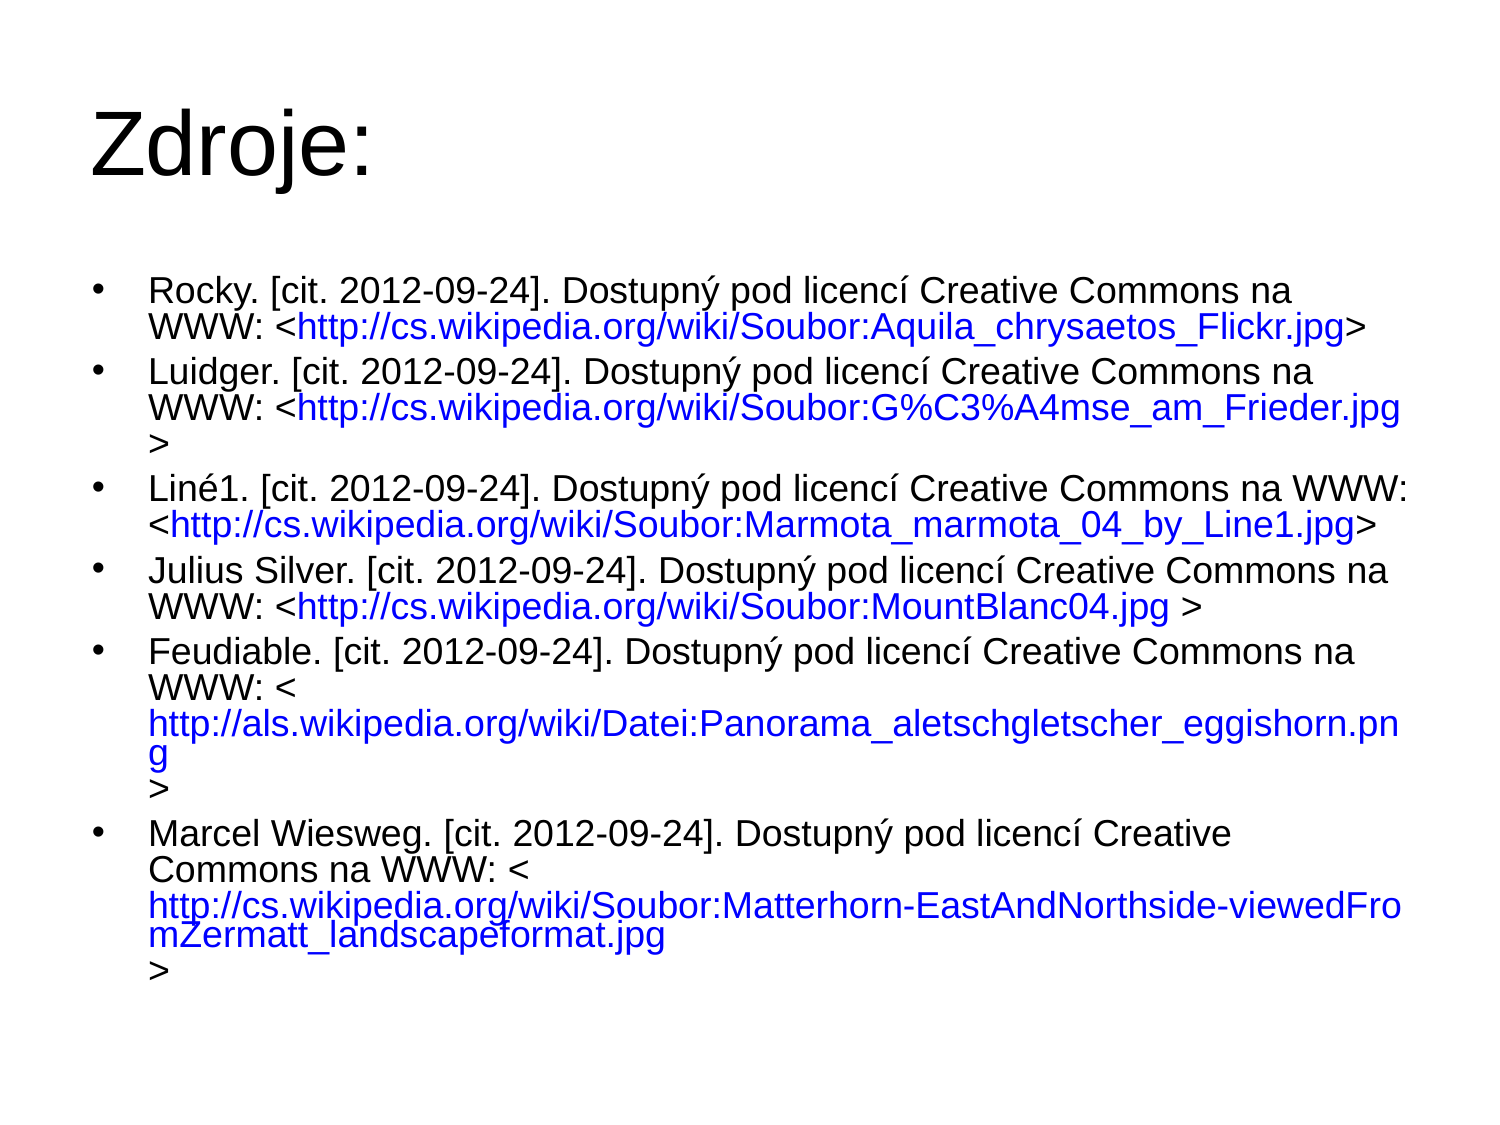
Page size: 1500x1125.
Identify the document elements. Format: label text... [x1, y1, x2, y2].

list Rocky. [cit. 2012-09-24]. Dostupný pod licencí Creative Commons na WWW: <http://cs.wikipedia.org/wiki/Soubor:Aquila_chrysaetos_Flickr.jpg> Luidger. [cit. 2012-09-24]. Dostupný pod licencí Creative Commons na WWW: <http://cs.wikipedia.org/wiki/Soubor:G%C3%A4mse_am_Frieder.jpg> Liné1. [cit. 2012-09-24]. Dostupný pod licencí Creative Commons na WWW: <http://cs.wikipedia.org/wiki/Soubor:Marmota_marmota_04_by_Line1.jpg> Julius Silver. [cit. 2012-09-24]. Dostupný pod licencí Creative Commons na WWW: <http://cs.wikipedia.org/wiki/Soubor:MountBlanc04.jpg > Feudiable. [cit. 2012-09-24]. Dostupný pod licencí Creative Commons na WWW: <http://als.wikipedia.org/wiki/Datei:Panorama_aletschgletscher_eggishorn.png> Marcel Wiesweg. [cit. 2012-09-24]. Dostupný pod licencí Creative Commons na WWW: <http://cs.wikipedia.org/wiki/Soubor:Matterhorn-EastAndNorthside-viewedFromZermatt_landscapeformat.jpg> [76, 267, 1427, 1010]
title Zdroje: [75, 45, 1426, 233]
